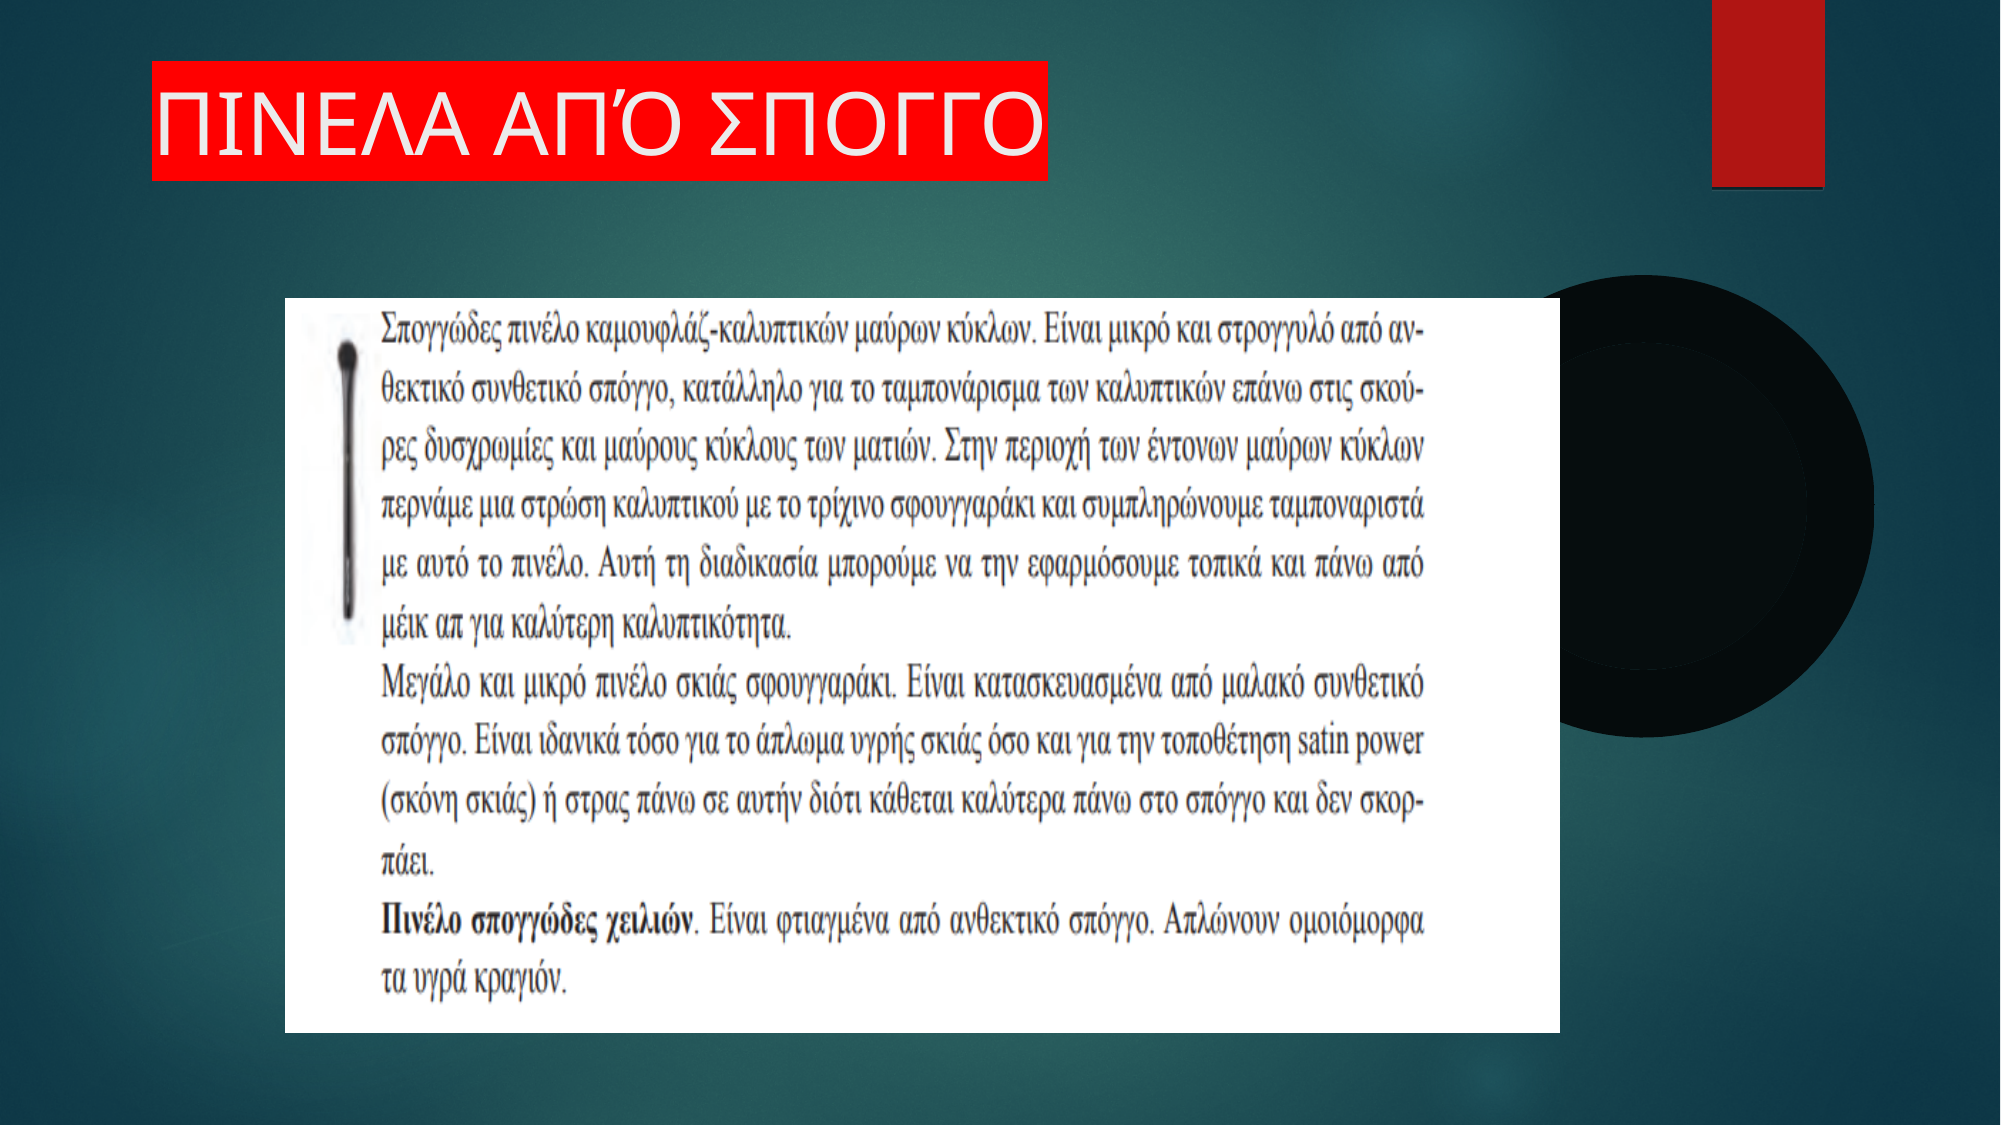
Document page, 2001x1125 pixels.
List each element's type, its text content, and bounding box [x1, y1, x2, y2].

picture [285, 298, 1560, 1033]
title ΠΙΝΕΛΑ ΑΠΌ ΣΠΟΓΓΟ [137, 59, 1218, 278]
